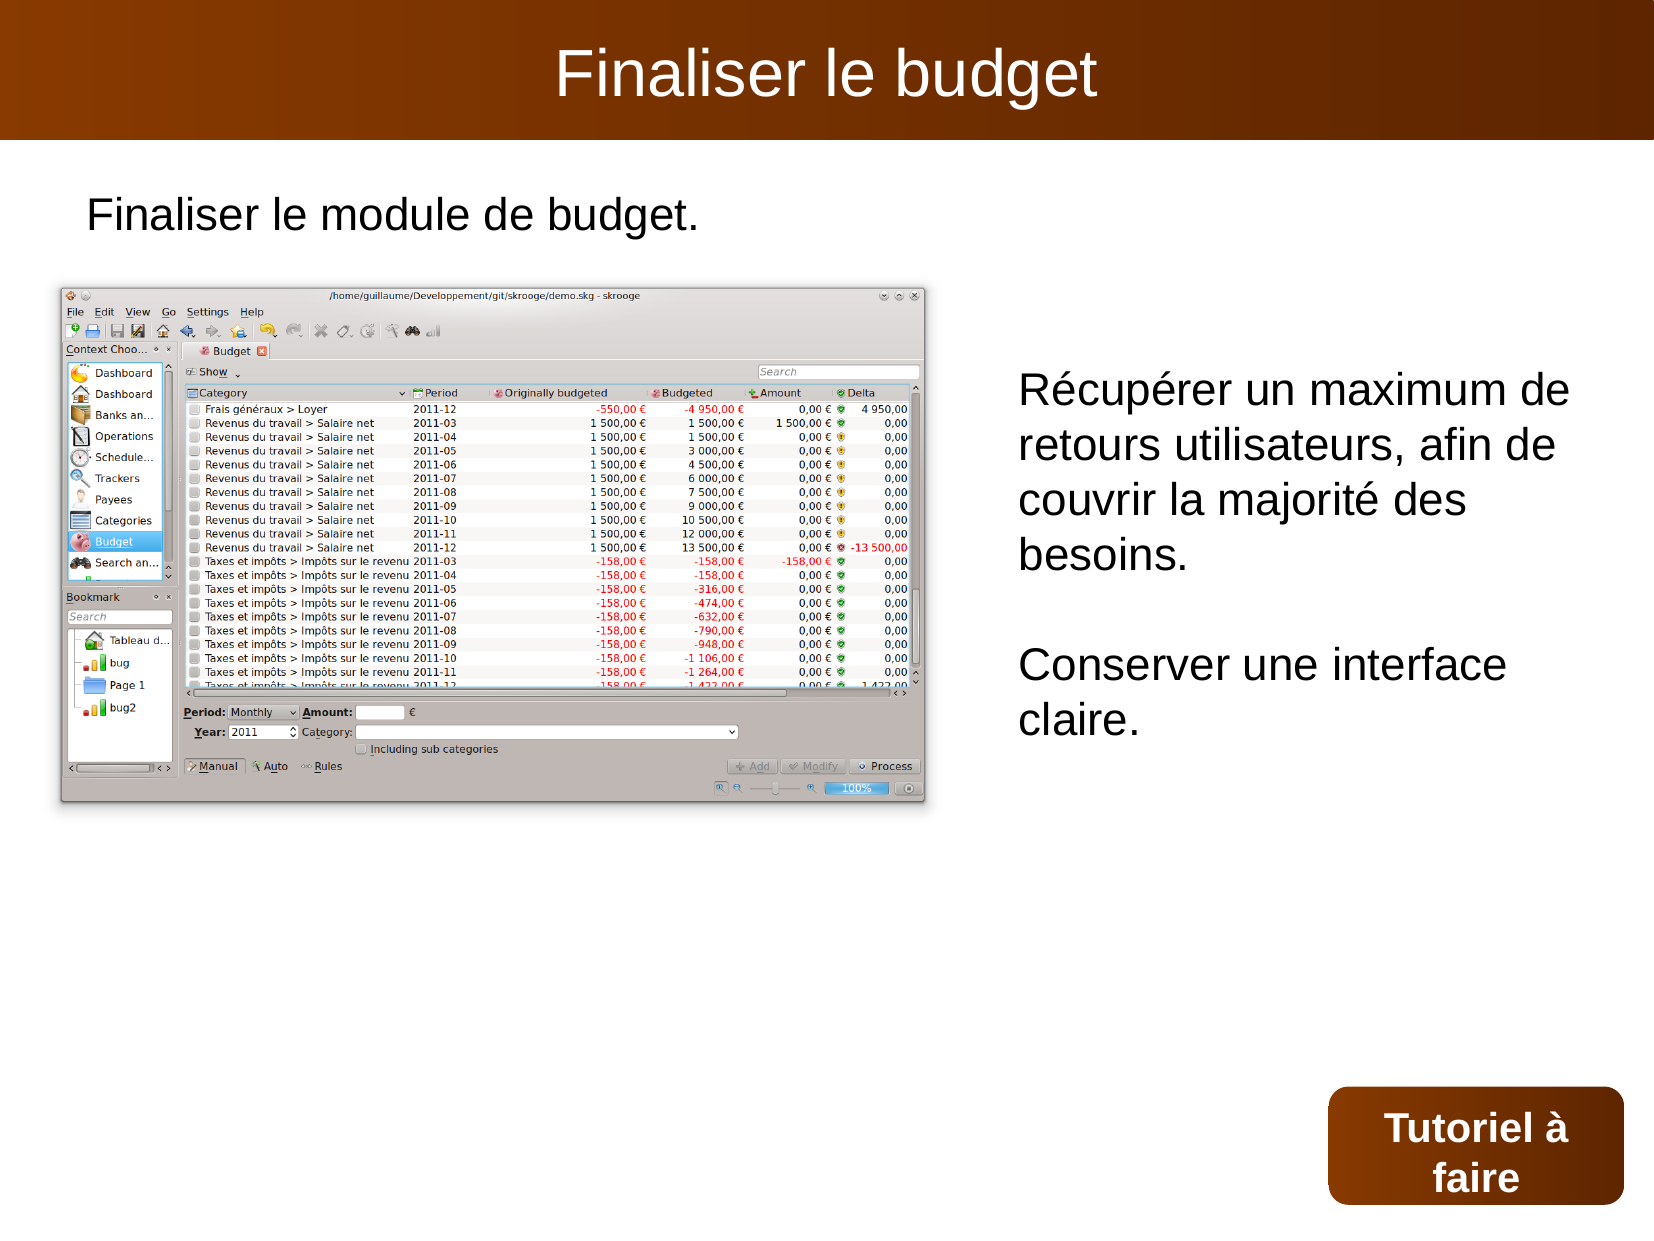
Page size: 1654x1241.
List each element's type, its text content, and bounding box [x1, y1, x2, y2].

picture [35, 262, 950, 827]
title Finaliser le budget [0, 0, 1654, 140]
text_box Récupérer un maximum de retours utilisateurs, afin de couvrir la majorité des besoins. Conserver une interface claire. [1003, 351, 1625, 804]
text_box Finaliser le module de budget. [71, 177, 1477, 248]
text_box Tutoriel à faire [1328, 1086, 1625, 1205]
